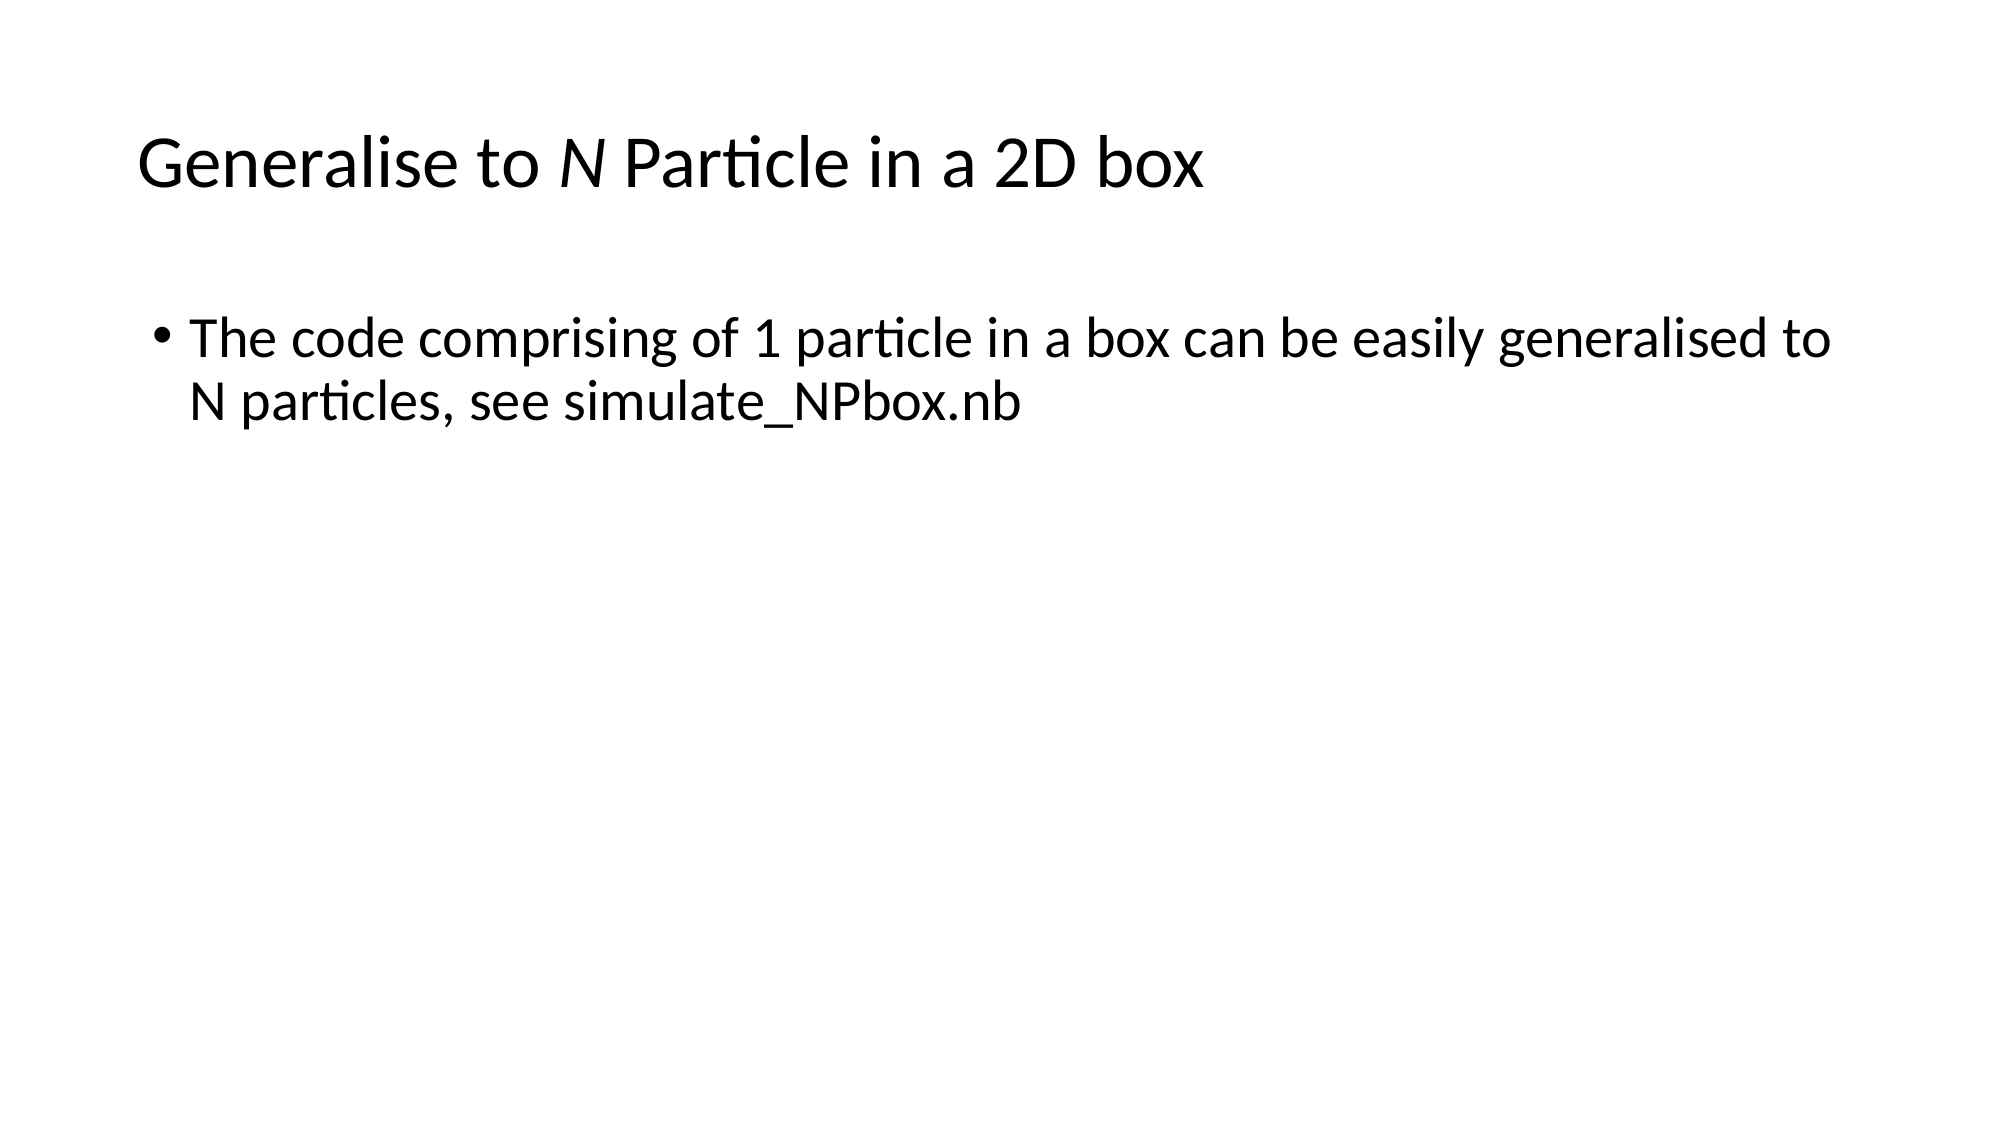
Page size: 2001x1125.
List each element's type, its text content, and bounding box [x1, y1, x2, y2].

list The code comprising of 1 particle in a box can be easily generalised to N particles, see simulate_NPbox.nb [137, 299, 1863, 1014]
title Generalise to N Particle in a 2D box [137, 59, 1863, 278]
